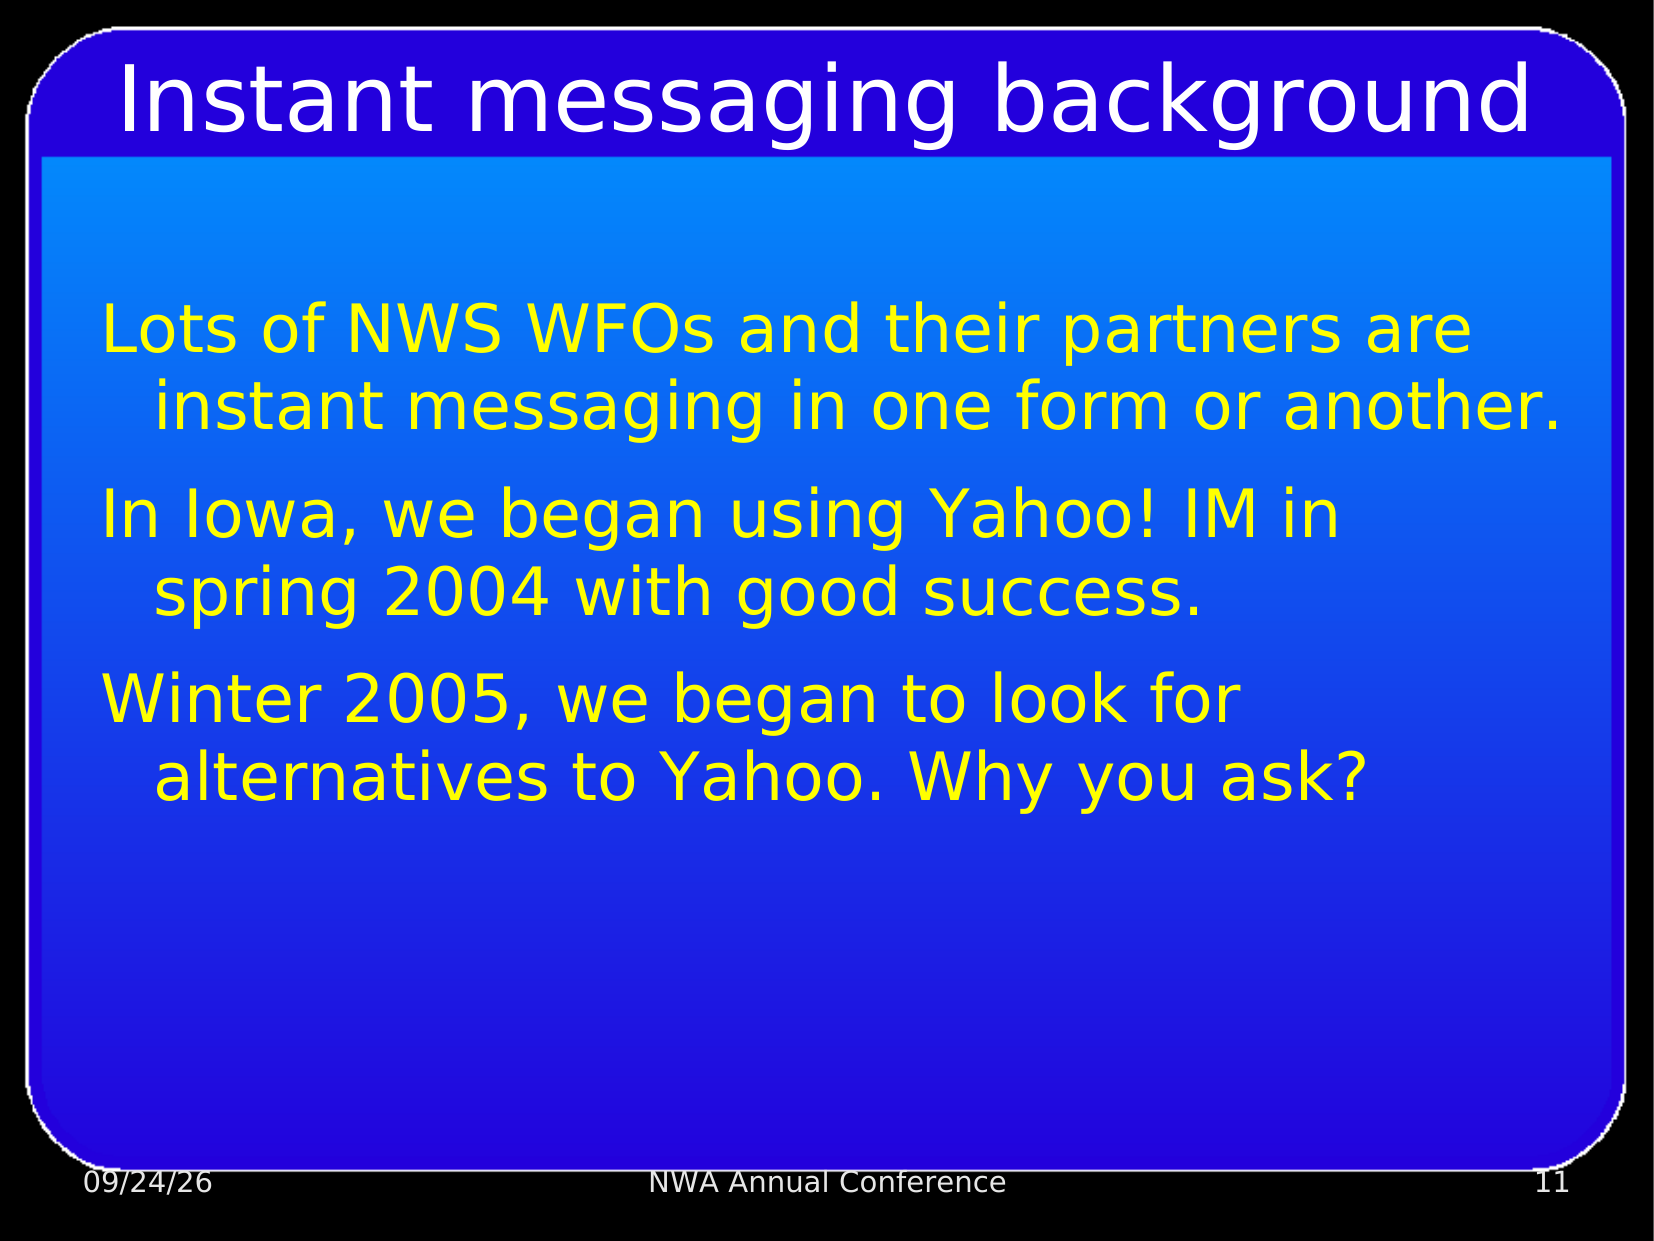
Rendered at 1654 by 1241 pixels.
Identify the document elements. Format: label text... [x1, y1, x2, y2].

picture [0, 0, 1654, 1241]
title Instant messaging background [82, 46, 1571, 154]
list Lots of NWS WFOs and their partners are instant messaging in one form or another. In Iowa, we began using Yahoo! IM in spring 2004 with good success. Winter 2005, we began to look for alternatives to Yahoo. Why you ask? [82, 290, 1571, 1109]
